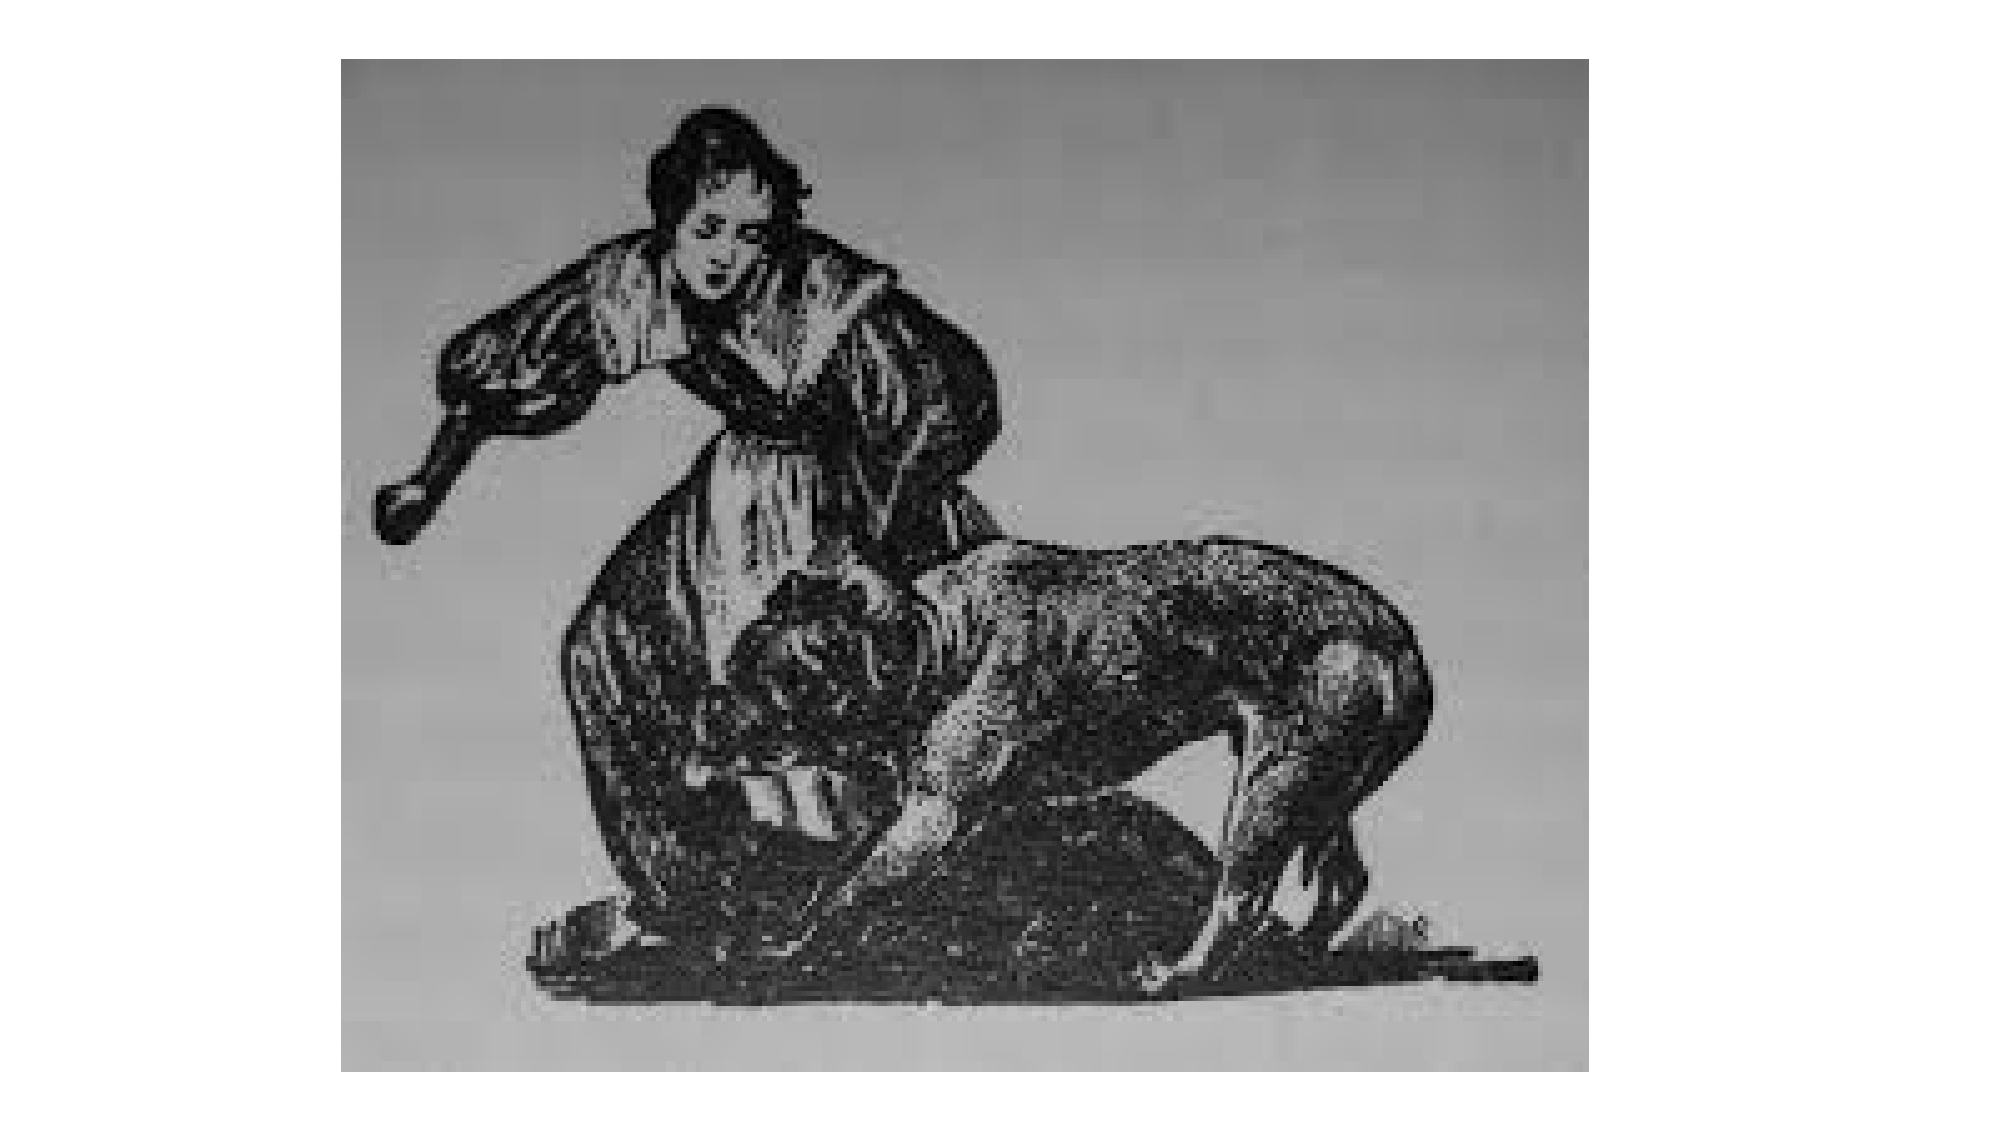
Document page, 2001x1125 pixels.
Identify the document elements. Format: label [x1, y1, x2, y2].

picture [341, 59, 1589, 1072]
